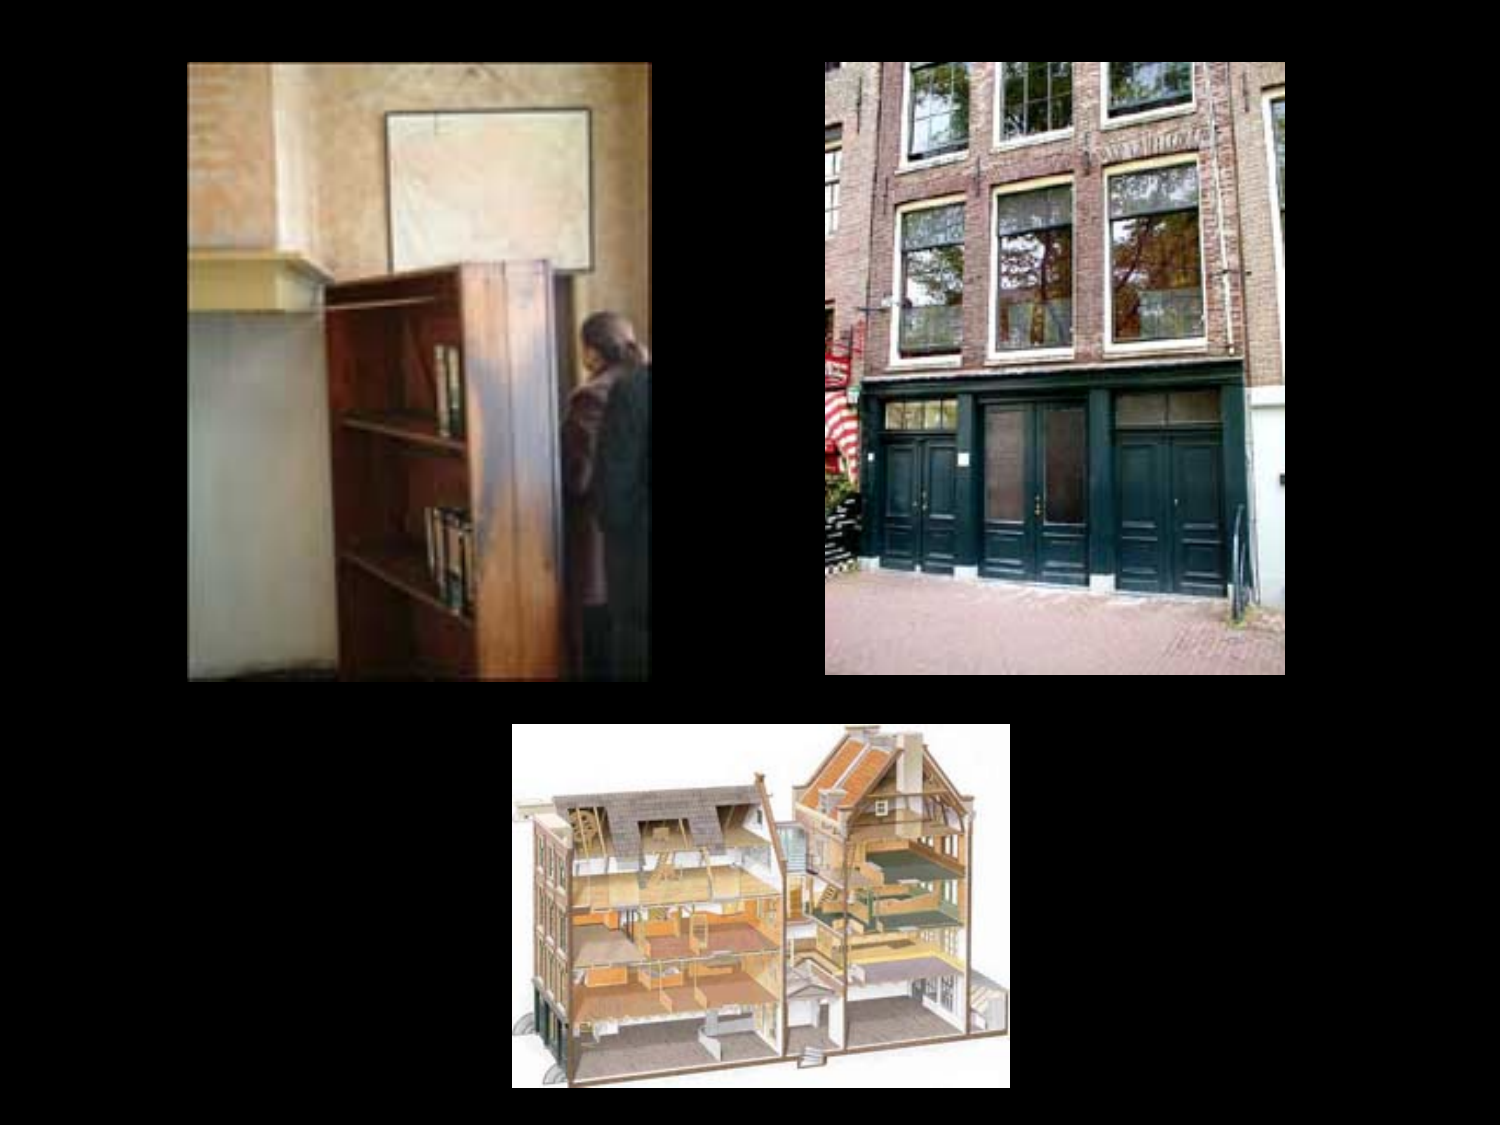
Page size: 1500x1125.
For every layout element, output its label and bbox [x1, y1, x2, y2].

picture [825, 62, 1285, 675]
picture [187, 62, 652, 682]
picture [512, 724, 1010, 1088]
